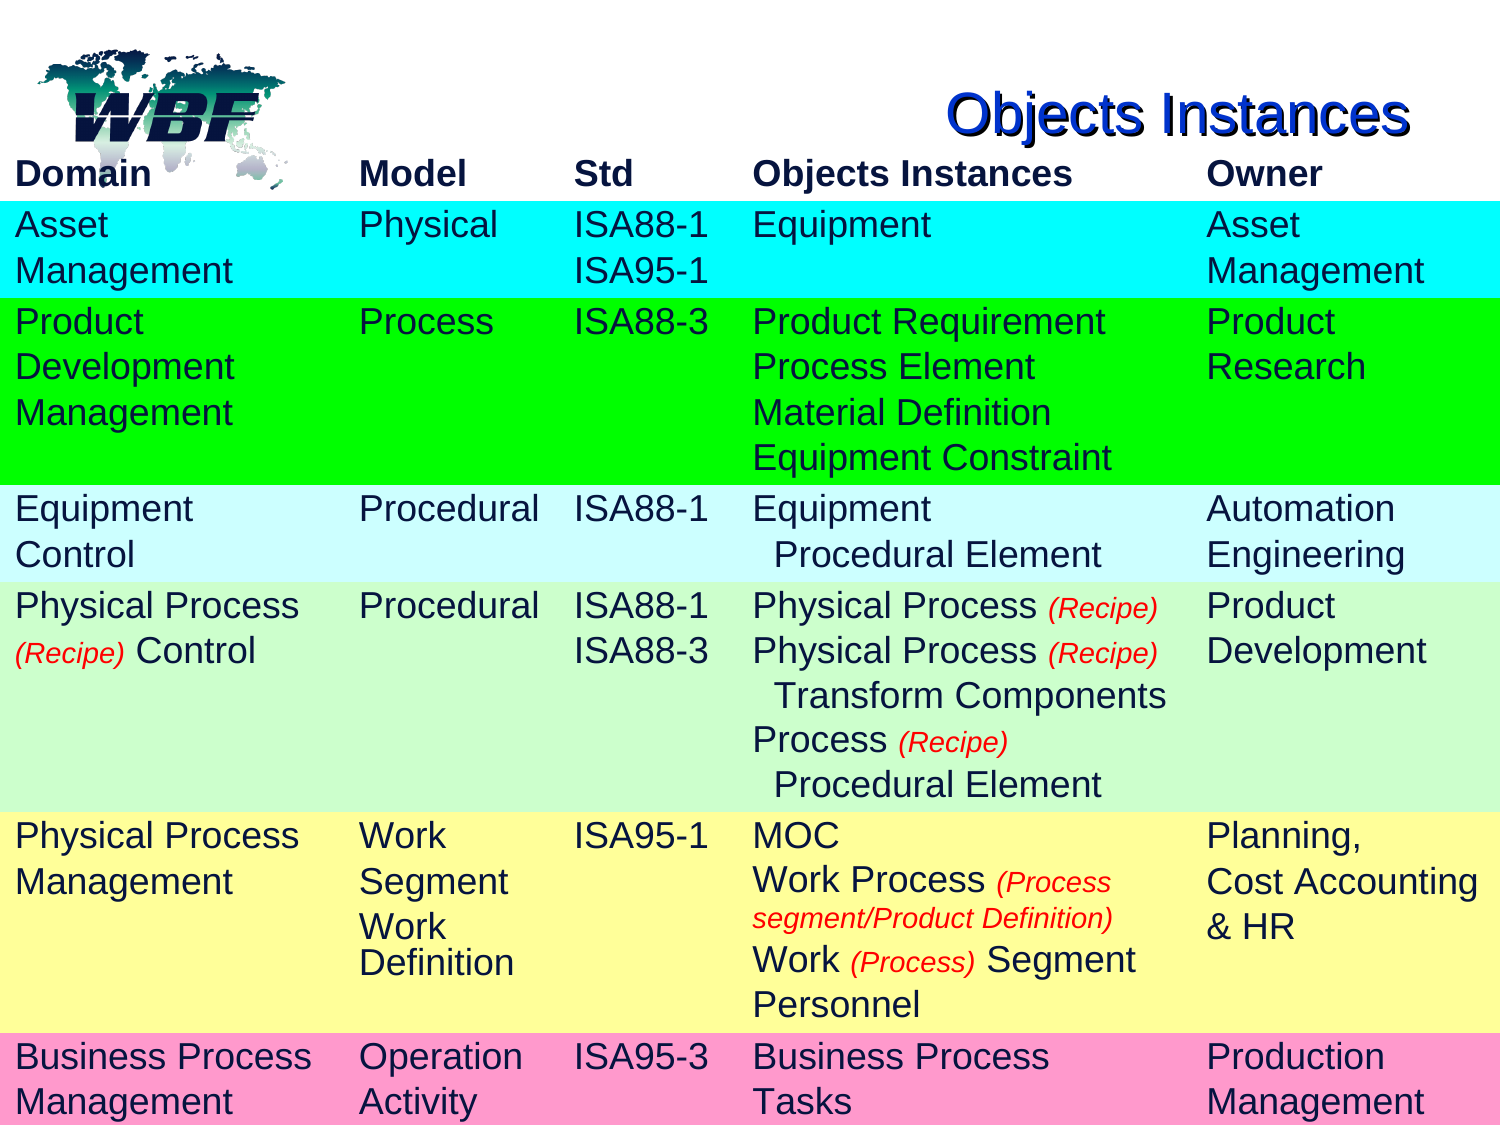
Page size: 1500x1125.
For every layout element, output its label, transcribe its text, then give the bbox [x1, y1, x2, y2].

table_cell Physical Process Management [0, 812, 344, 1033]
picture [37, 49, 288, 150]
table_cell ISA95-1 [559, 812, 738, 1033]
table_header Objects Instances [738, 150, 1192, 201]
table_cell Business Process Tasks [738, 1033, 1192, 1125]
table_header Owner [1192, 150, 1500, 201]
table_cell Physical [344, 201, 559, 298]
table_cell Process [344, 298, 559, 485]
table_cell Planning, Cost Accounting & HR [1192, 812, 1500, 1033]
table_cell Production Management [1192, 1033, 1500, 1125]
table_cell ISA95-3 [559, 1033, 738, 1125]
table_cell Equipment Procedural Element [738, 485, 1192, 582]
table_cell MOC Work Process (Process segment/Product Definition) Work (Process) Segment Personnel [738, 812, 1192, 1033]
table_cell Physical Process (Recipe) Physical Process (Recipe) Transform Components Process (Recipe) Procedural Element [738, 582, 1192, 812]
table_cell Product Requirement Process Element Material Definition Equipment Constraint [738, 298, 1192, 485]
table_cell ISA88-1 ISA88-3 [559, 582, 738, 812]
table_cell ISA88-3 [559, 298, 738, 485]
table_cell Asset Management [1192, 201, 1500, 298]
table_header Std [559, 150, 738, 201]
table_cell Equipment Control [0, 485, 344, 582]
table_cell Business Process Management [0, 1033, 344, 1125]
table_cell Asset Management [0, 201, 344, 298]
table_cell Operation Activity [344, 1033, 559, 1125]
title Objects Instances [387, 45, 1426, 150]
table_cell Product Development [1192, 582, 1500, 812]
table_cell Physical Process (Recipe) Control [0, 582, 344, 812]
table_cell Automation Engineering [1192, 485, 1500, 582]
table_cell Product Development Management [0, 298, 344, 485]
table_cell ISA88-1 [559, 485, 738, 582]
table_cell Procedural [344, 582, 559, 812]
table_header Model [344, 150, 559, 201]
table_header Domain [0, 150, 344, 201]
table_cell Work Segment Work Definition [344, 812, 559, 1033]
table_cell Procedural [344, 485, 559, 582]
table_cell ISA88-1 ISA95-1 [559, 201, 738, 298]
table_cell Equipment [738, 201, 1192, 298]
table_cell Product Research [1192, 298, 1500, 485]
